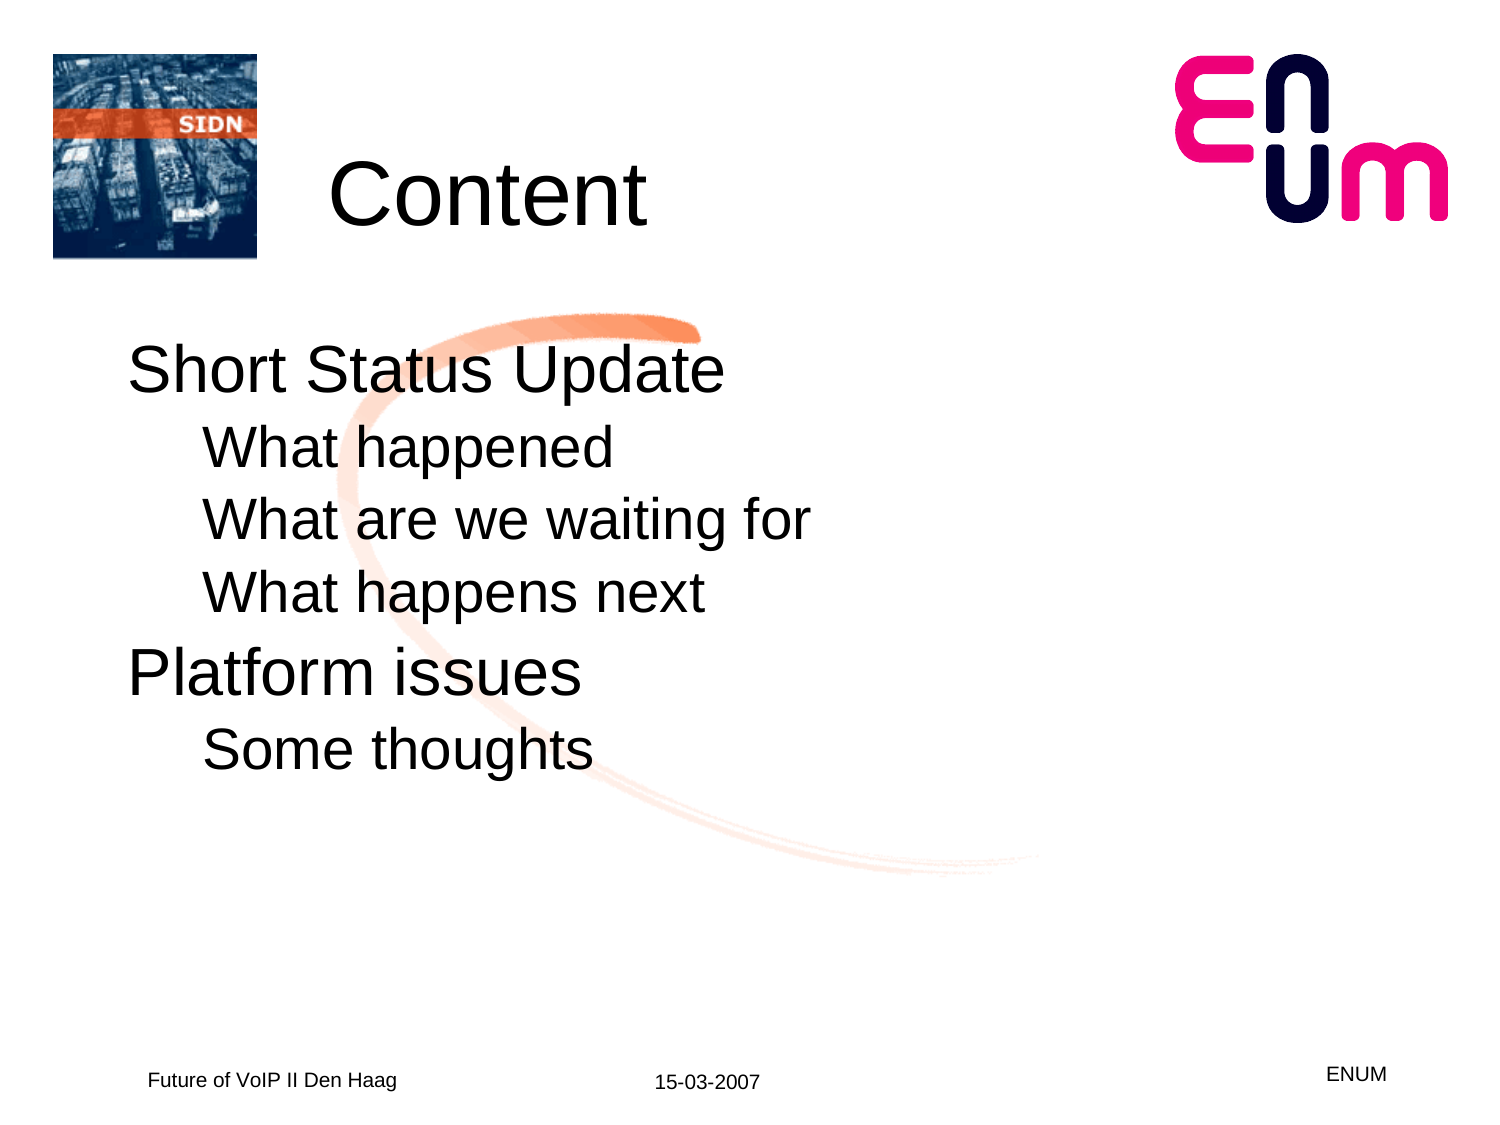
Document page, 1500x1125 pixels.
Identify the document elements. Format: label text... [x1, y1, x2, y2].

picture [112, 1000, 1371, 1120]
title Content [312, 99, 1382, 288]
list Short Status Update What happened What are we waiting for What happens next Platform issues Some thoughts [112, 324, 1382, 1000]
picture [53, 0, 1448, 324]
